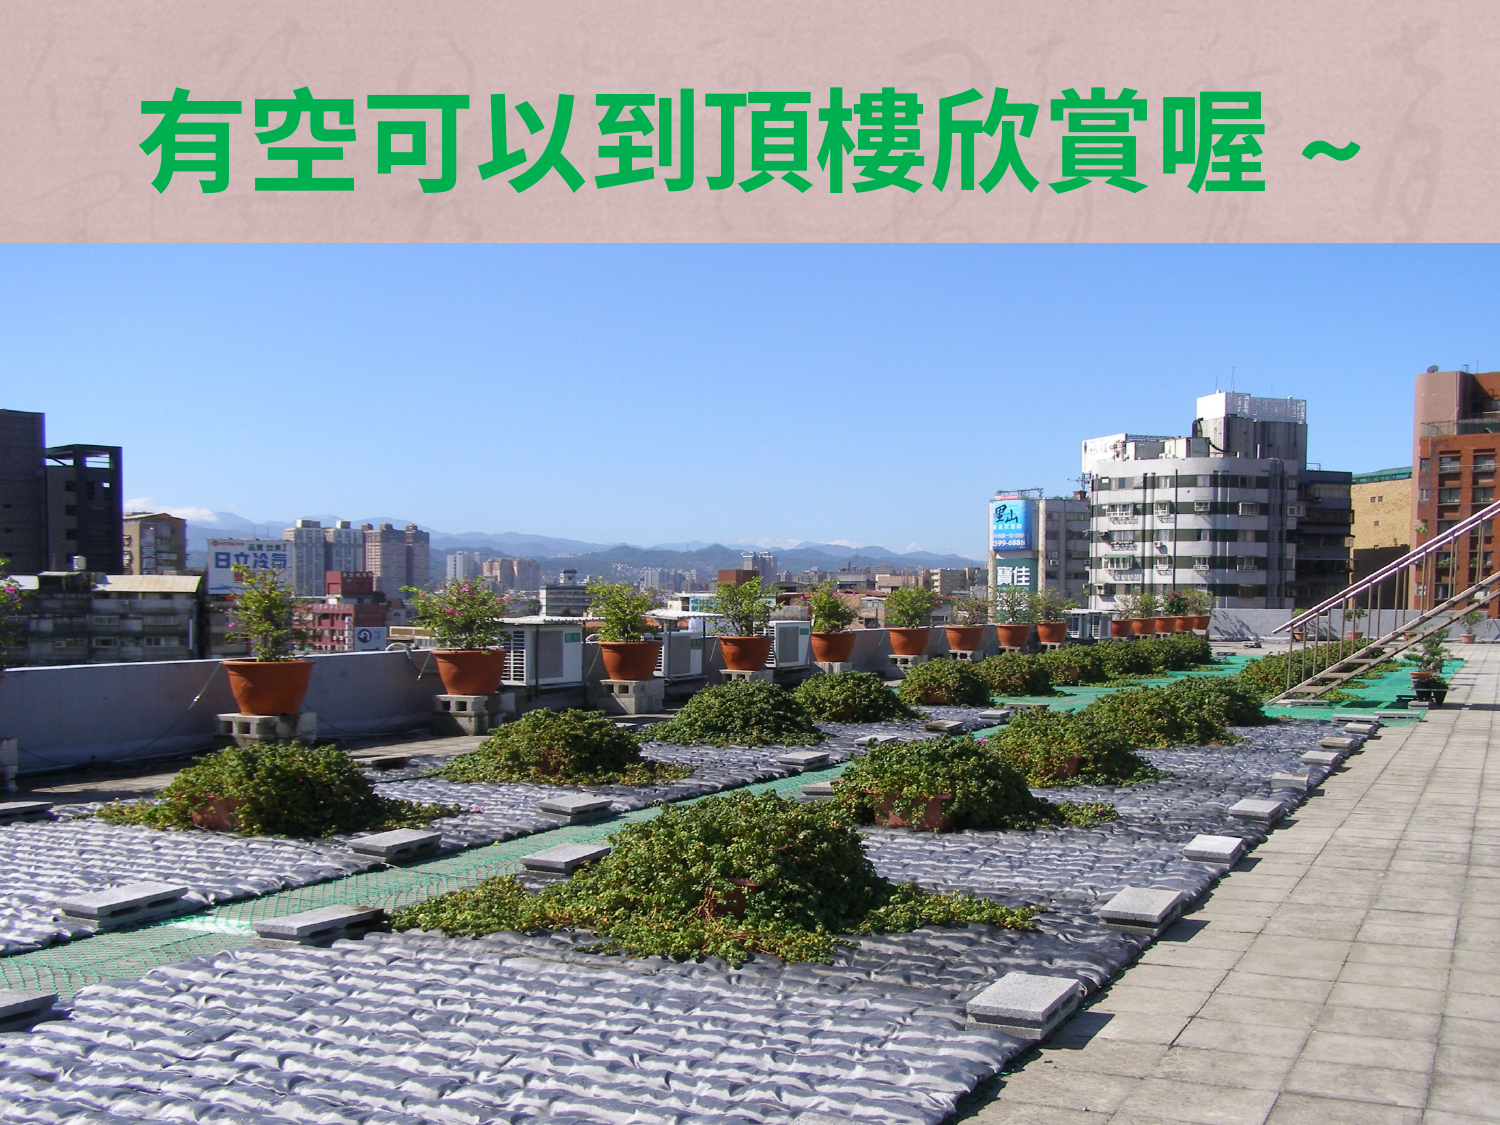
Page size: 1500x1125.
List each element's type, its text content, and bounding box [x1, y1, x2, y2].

picture [0, 0, 1500, 1125]
title 有空可以到頂樓欣賞喔~ [75, 45, 1425, 233]
